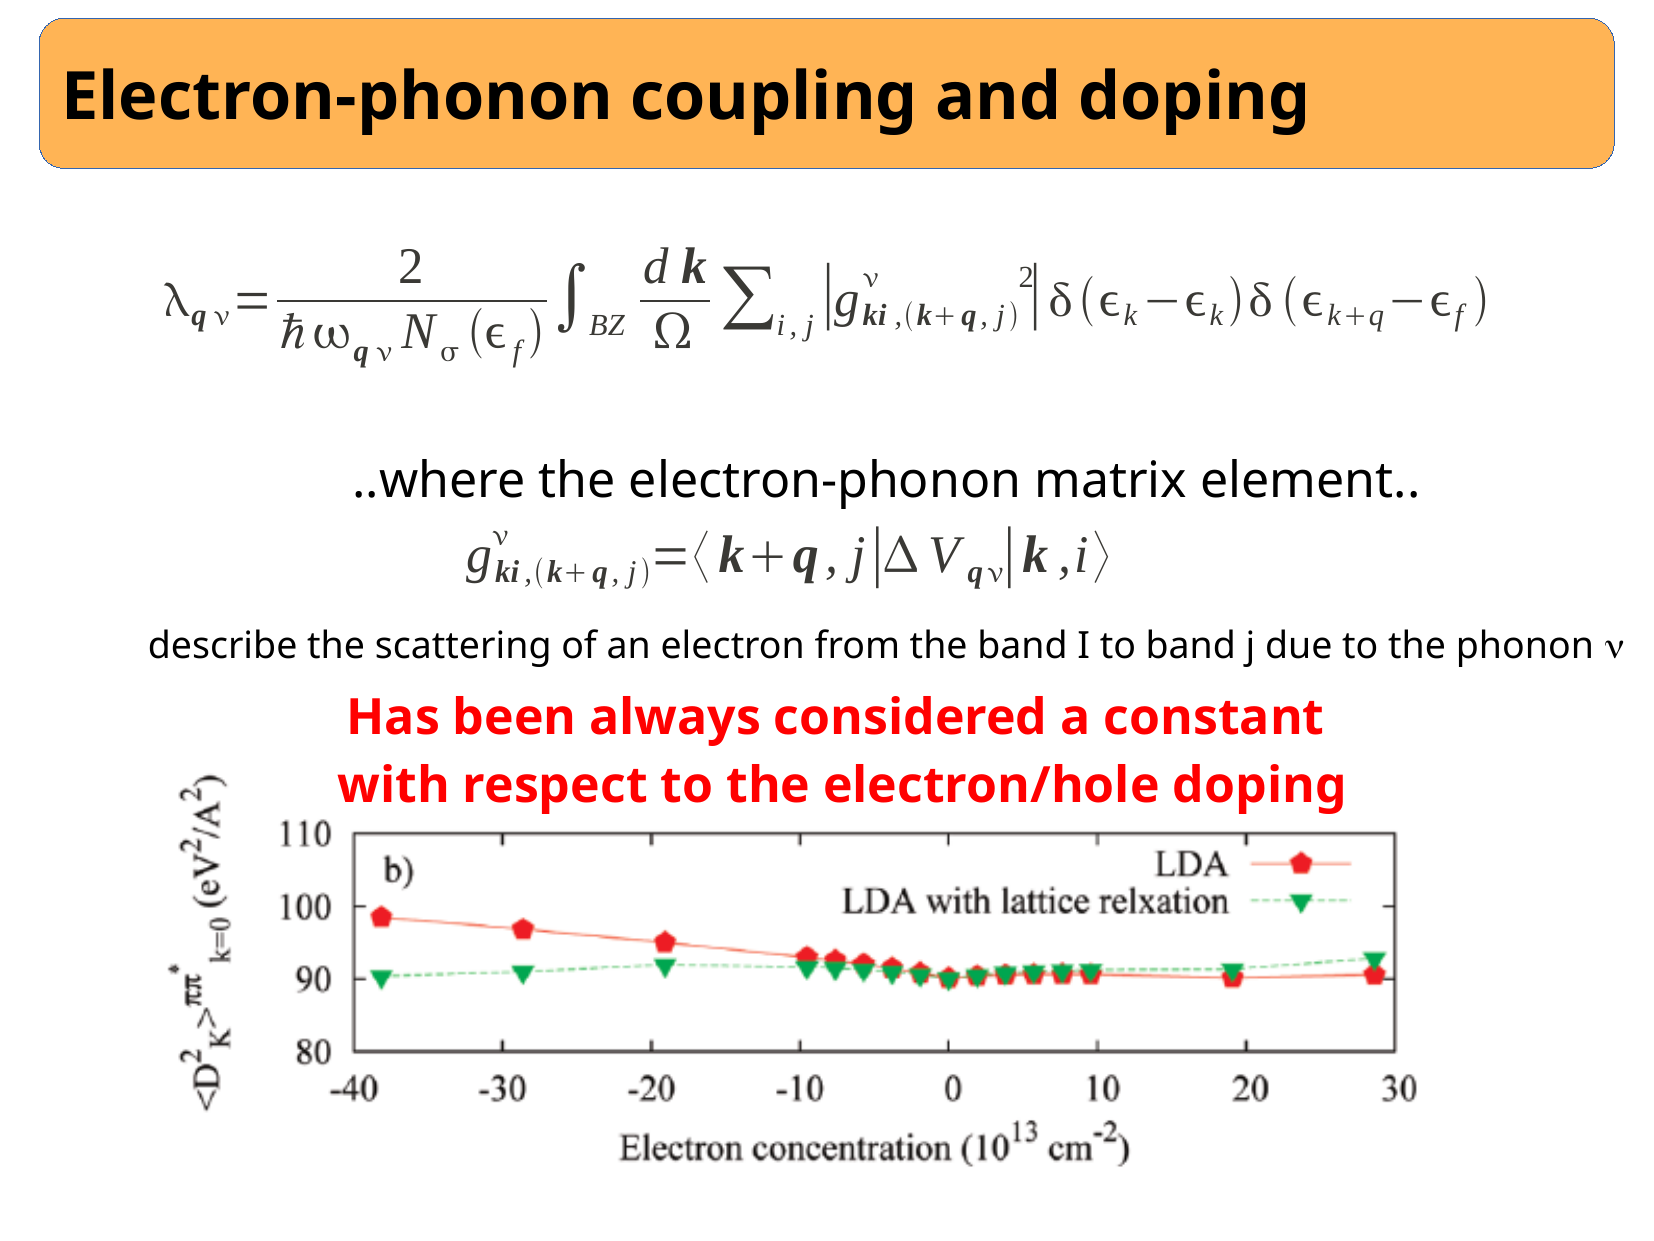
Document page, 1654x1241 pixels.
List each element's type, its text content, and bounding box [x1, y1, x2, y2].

text_box describe the scattering of an electron from the band I to band j due to the phonon n [133, 610, 1533, 675]
chart [450, 519, 1126, 592]
text_box ..where the electron-phonon matrix element.. [337, 436, 1361, 512]
text_box Electron-phonon coupling and doping [39, 18, 1615, 169]
picture [150, 749, 1450, 1190]
chart [150, 238, 1501, 368]
text_box Has been always considered a constant with respect to the electron/hole doping [172, 673, 1513, 809]
